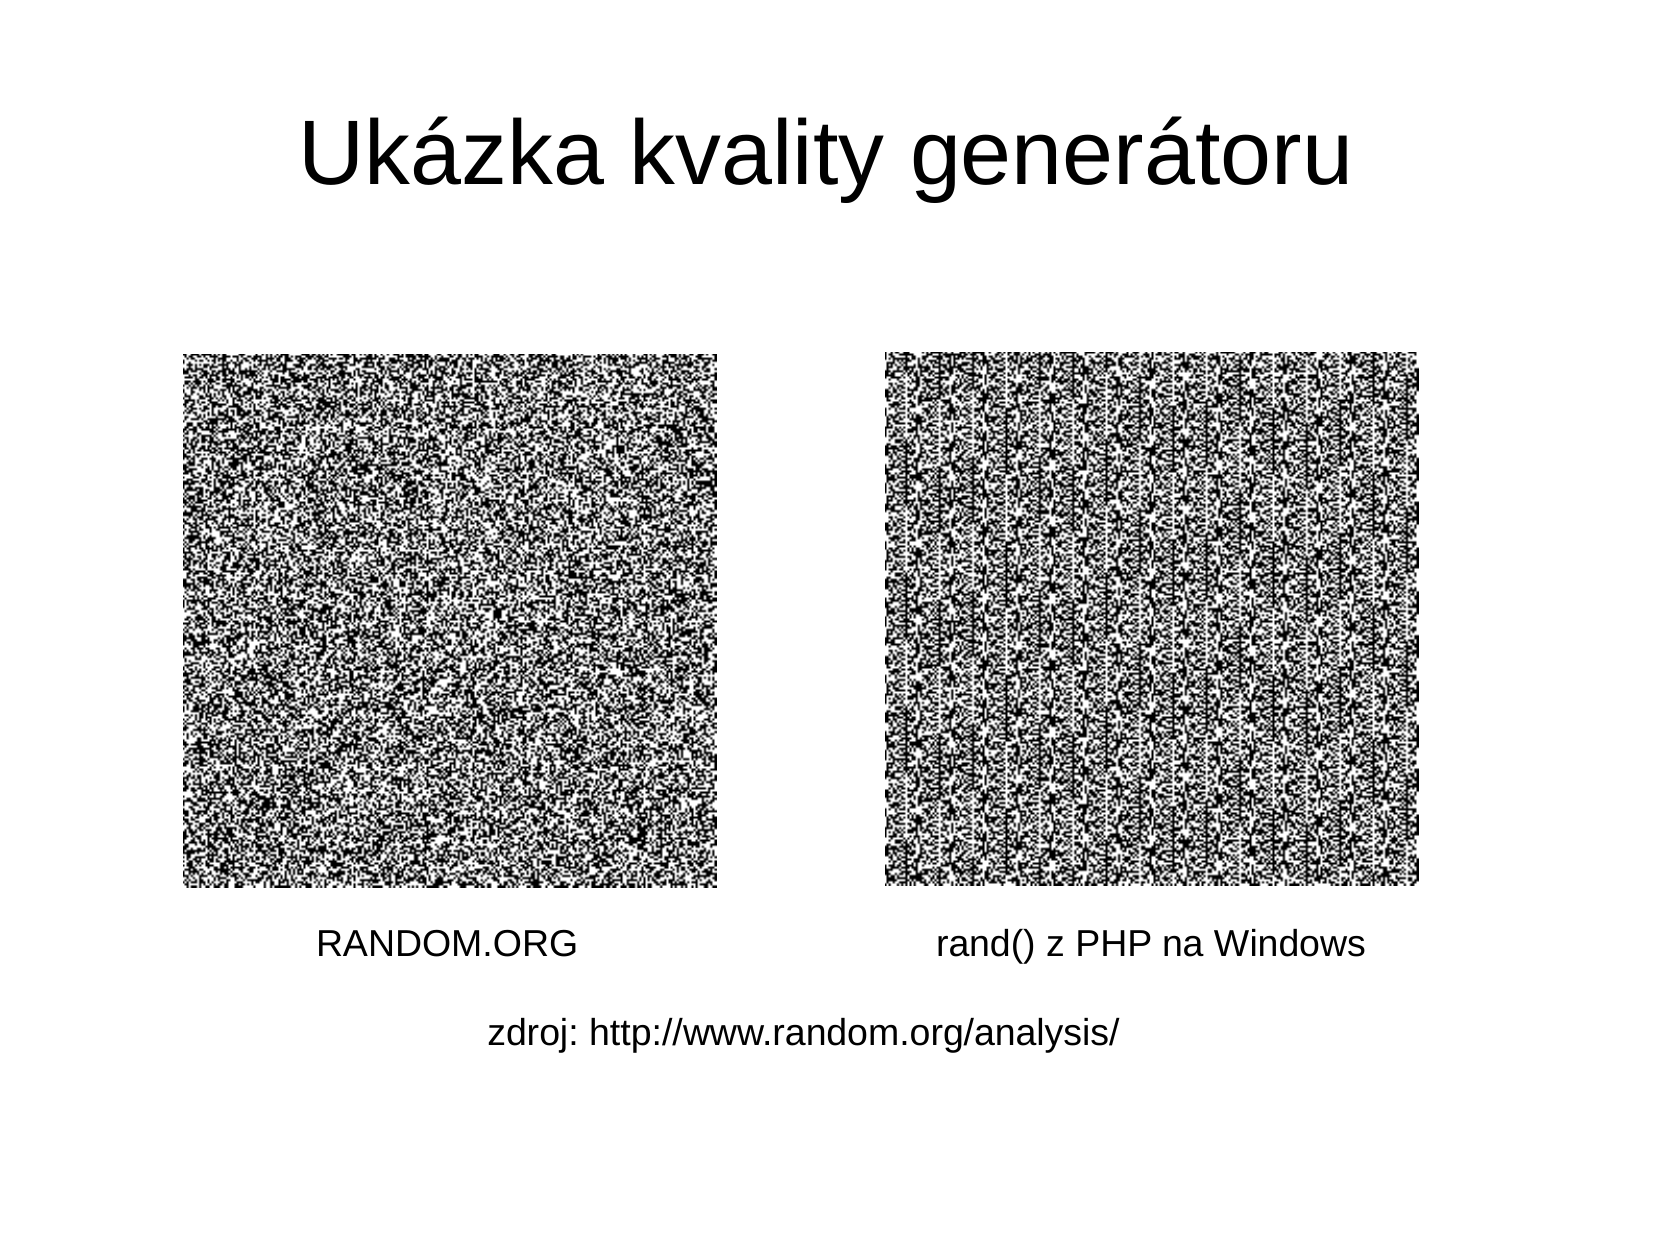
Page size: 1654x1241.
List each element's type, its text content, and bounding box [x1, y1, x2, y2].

picture [183, 354, 717, 888]
picture [885, 352, 1419, 886]
text_box rand() z PHP na Windows [921, 915, 1394, 975]
text_box zdroj: http://www.random.org/analysis/ [472, 1003, 1152, 1061]
text_box RANDOM.ORG [301, 915, 603, 973]
title Ukázka kvality generátoru [82, 49, 1571, 257]
